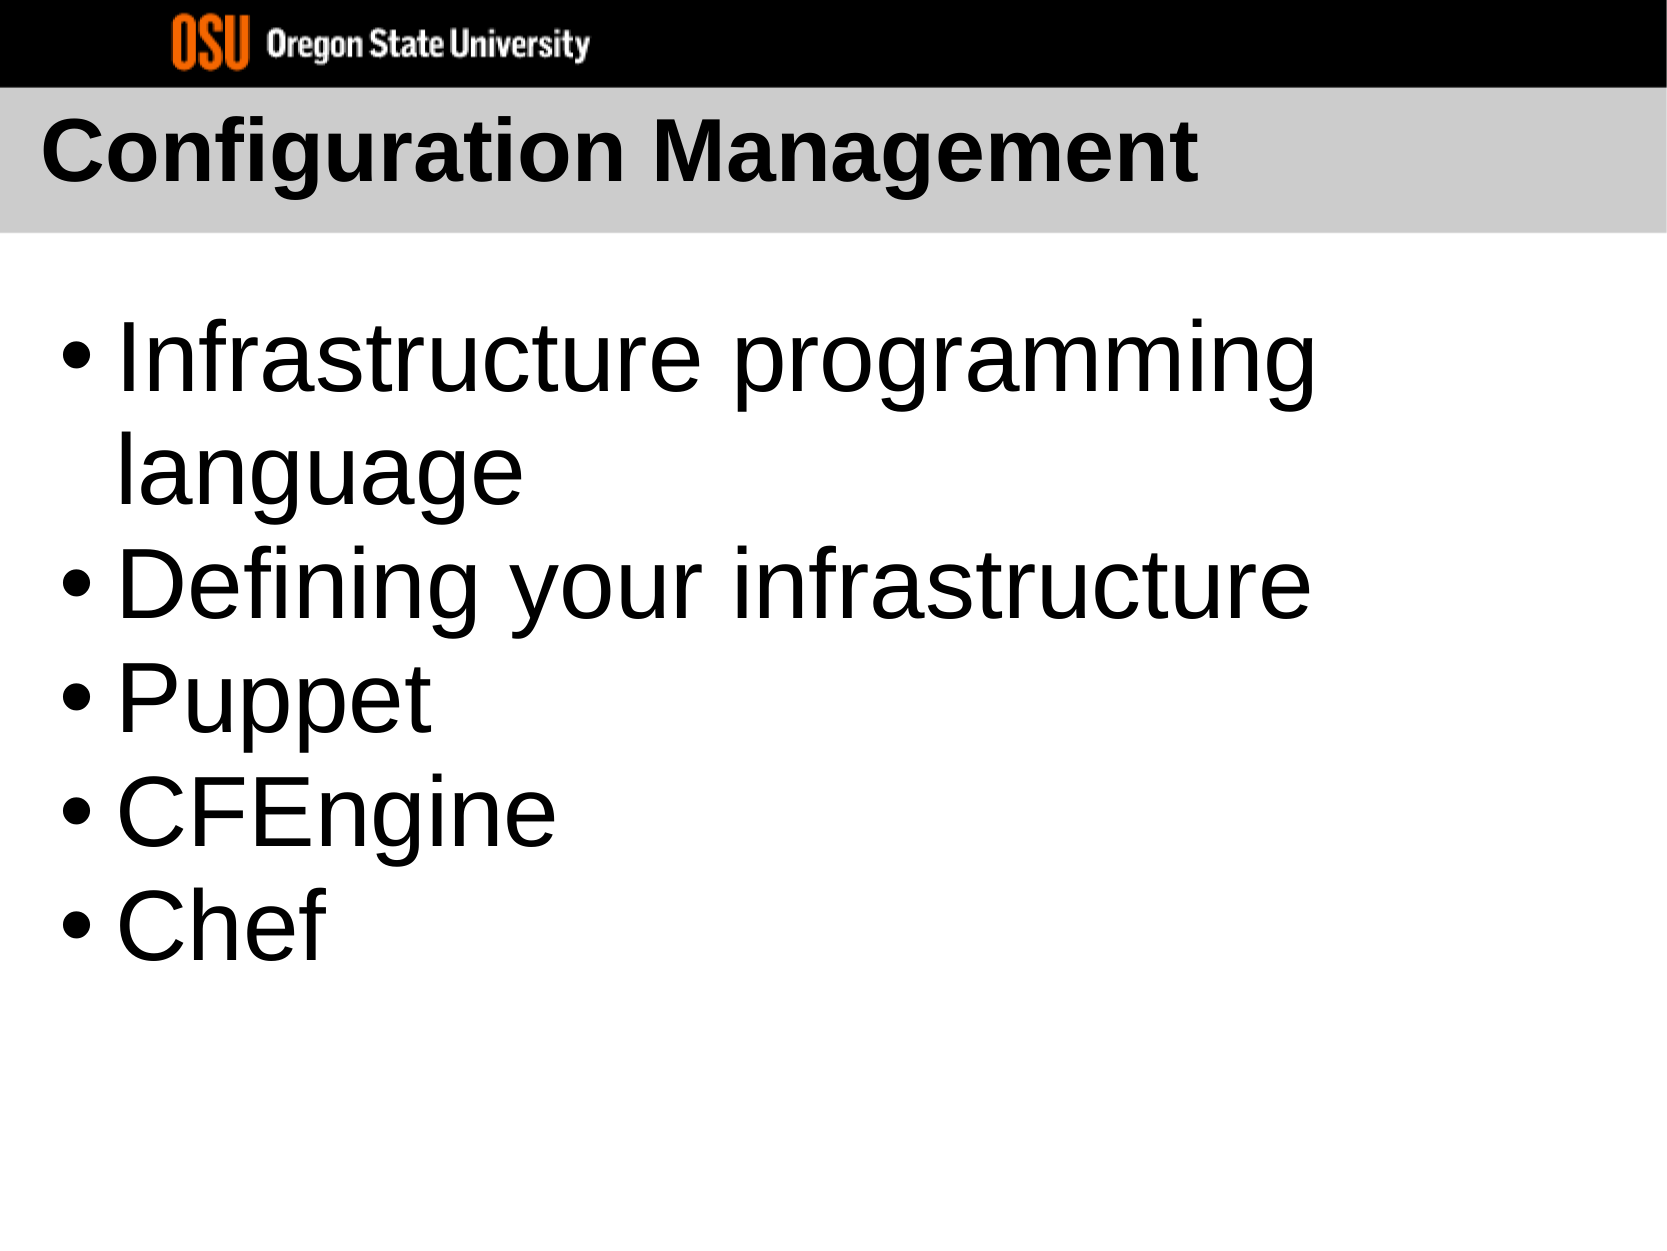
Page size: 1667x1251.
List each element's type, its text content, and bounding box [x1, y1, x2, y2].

title Configuration Management [40, 99, 1626, 248]
picture [0, 0, 1667, 1251]
list Infrastructure programming language Defining your infrastructure Puppet CFEngine Chef [40, 299, 1626, 1199]
